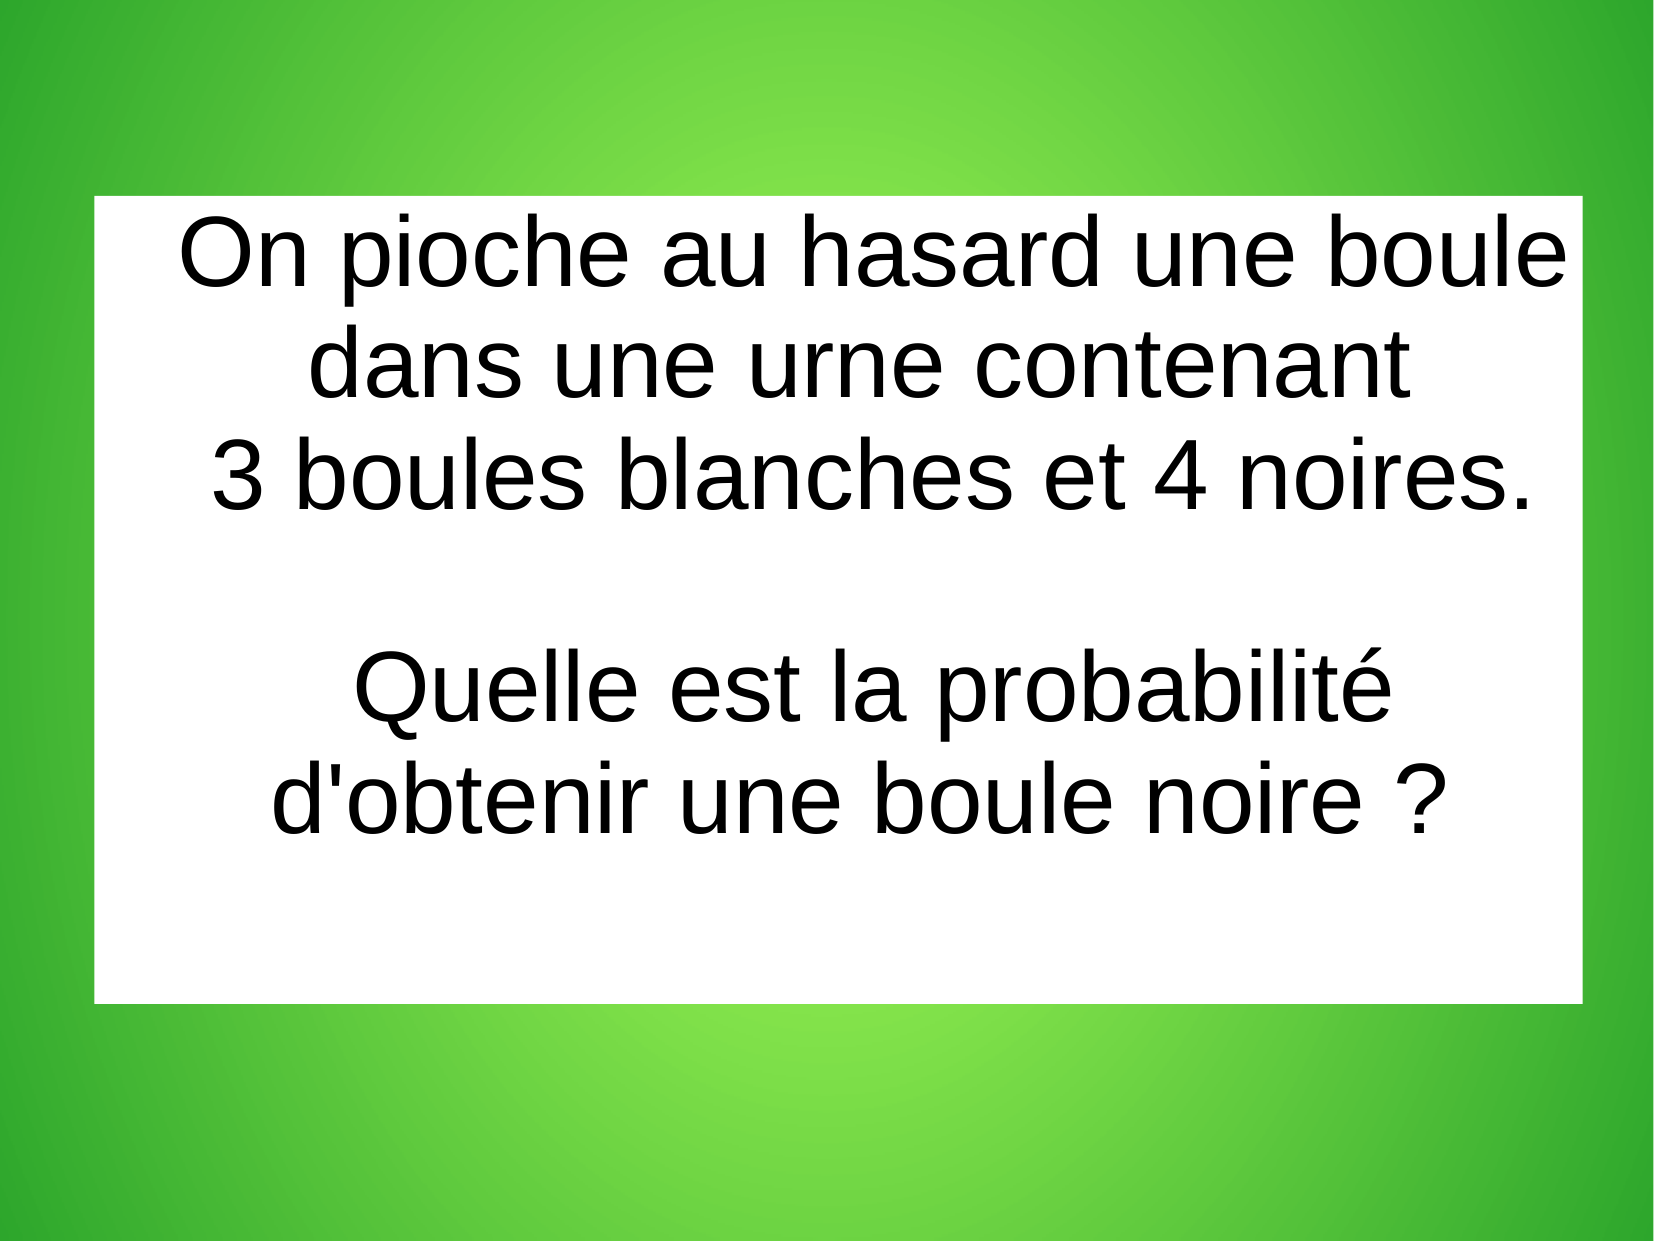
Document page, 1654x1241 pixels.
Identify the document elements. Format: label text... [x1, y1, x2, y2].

list On pioche au hasard une boule dans une urne contenant 3 boules blanches et 4 noires. Quelle est la probabilité d'obtenir une boule noire ? [94, 195, 1583, 1004]
picture [0, 0, 1654, 1241]
